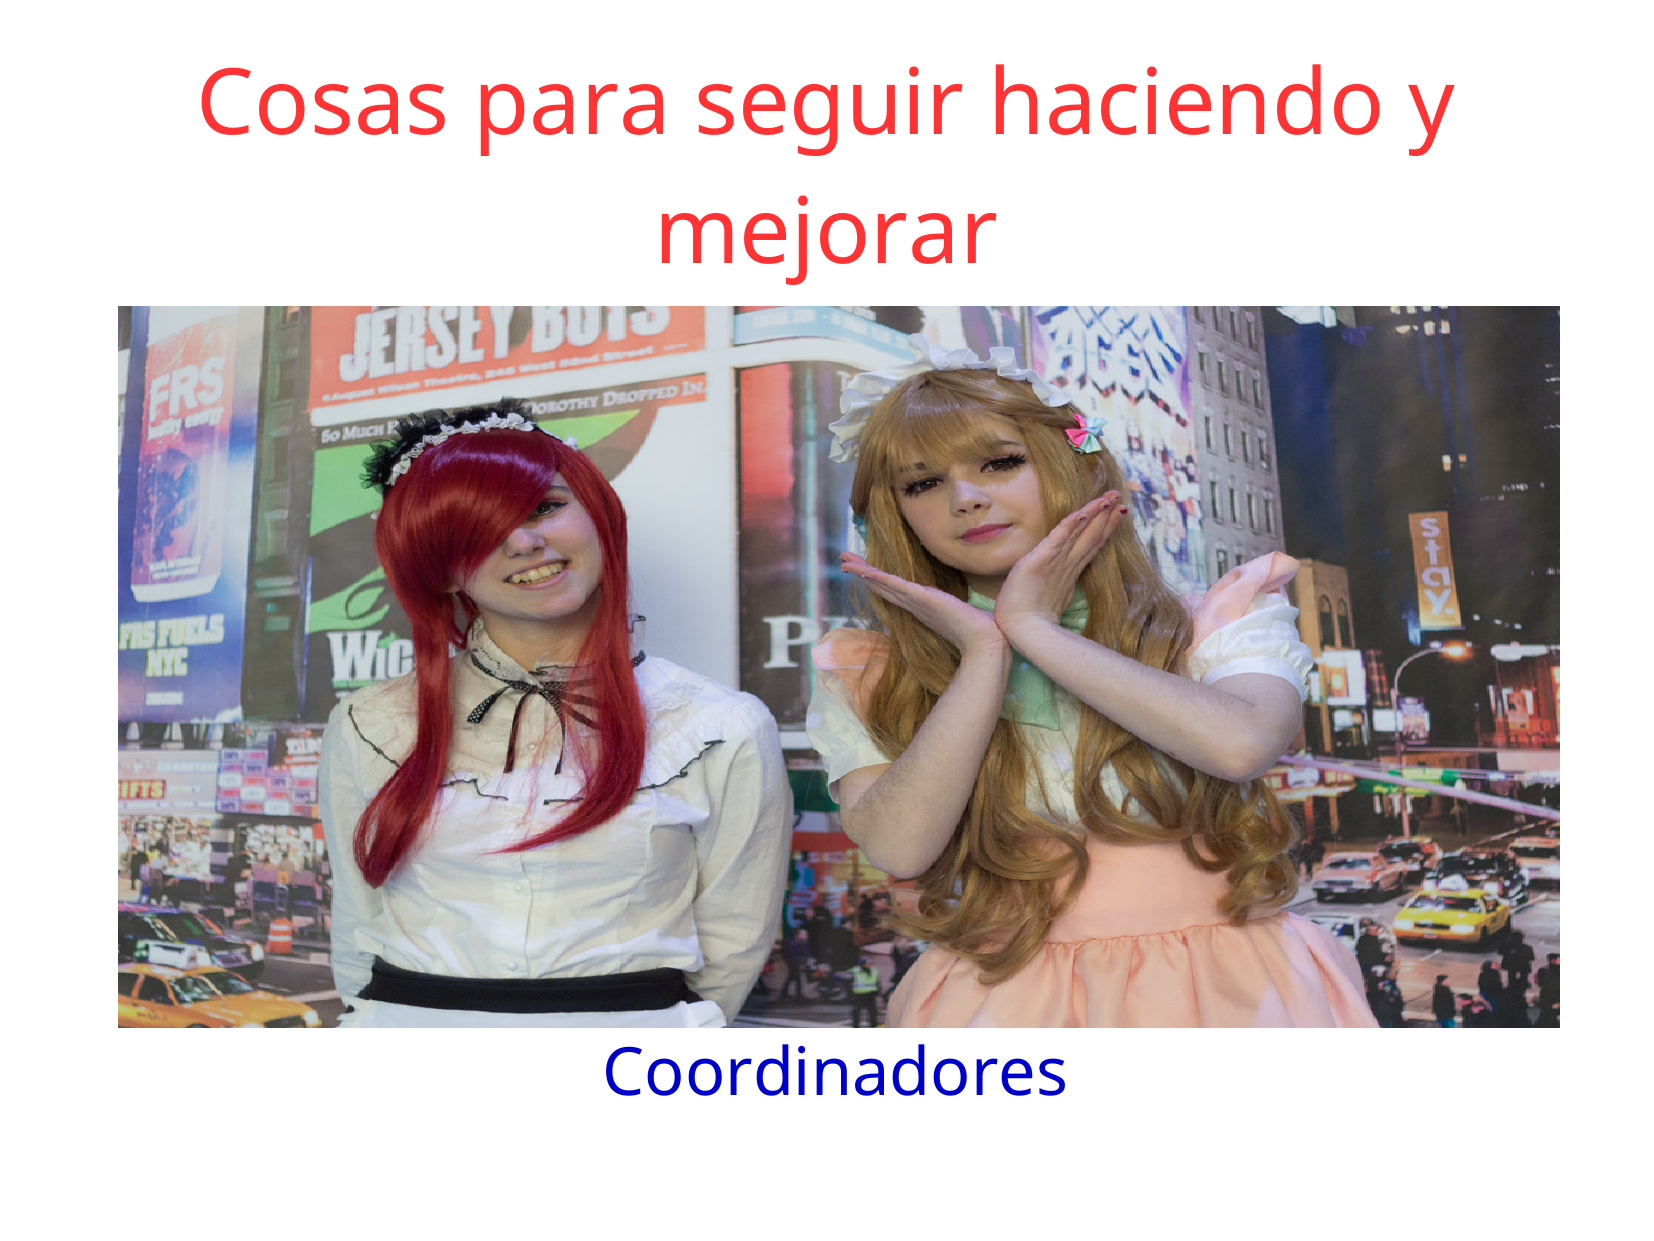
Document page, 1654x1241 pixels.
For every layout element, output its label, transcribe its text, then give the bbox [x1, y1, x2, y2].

title Cosas para seguir haciendo y mejorar [82, 25, 1571, 281]
picture [118, 306, 1560, 1028]
list Coordinadores [82, 290, 1571, 1109]
